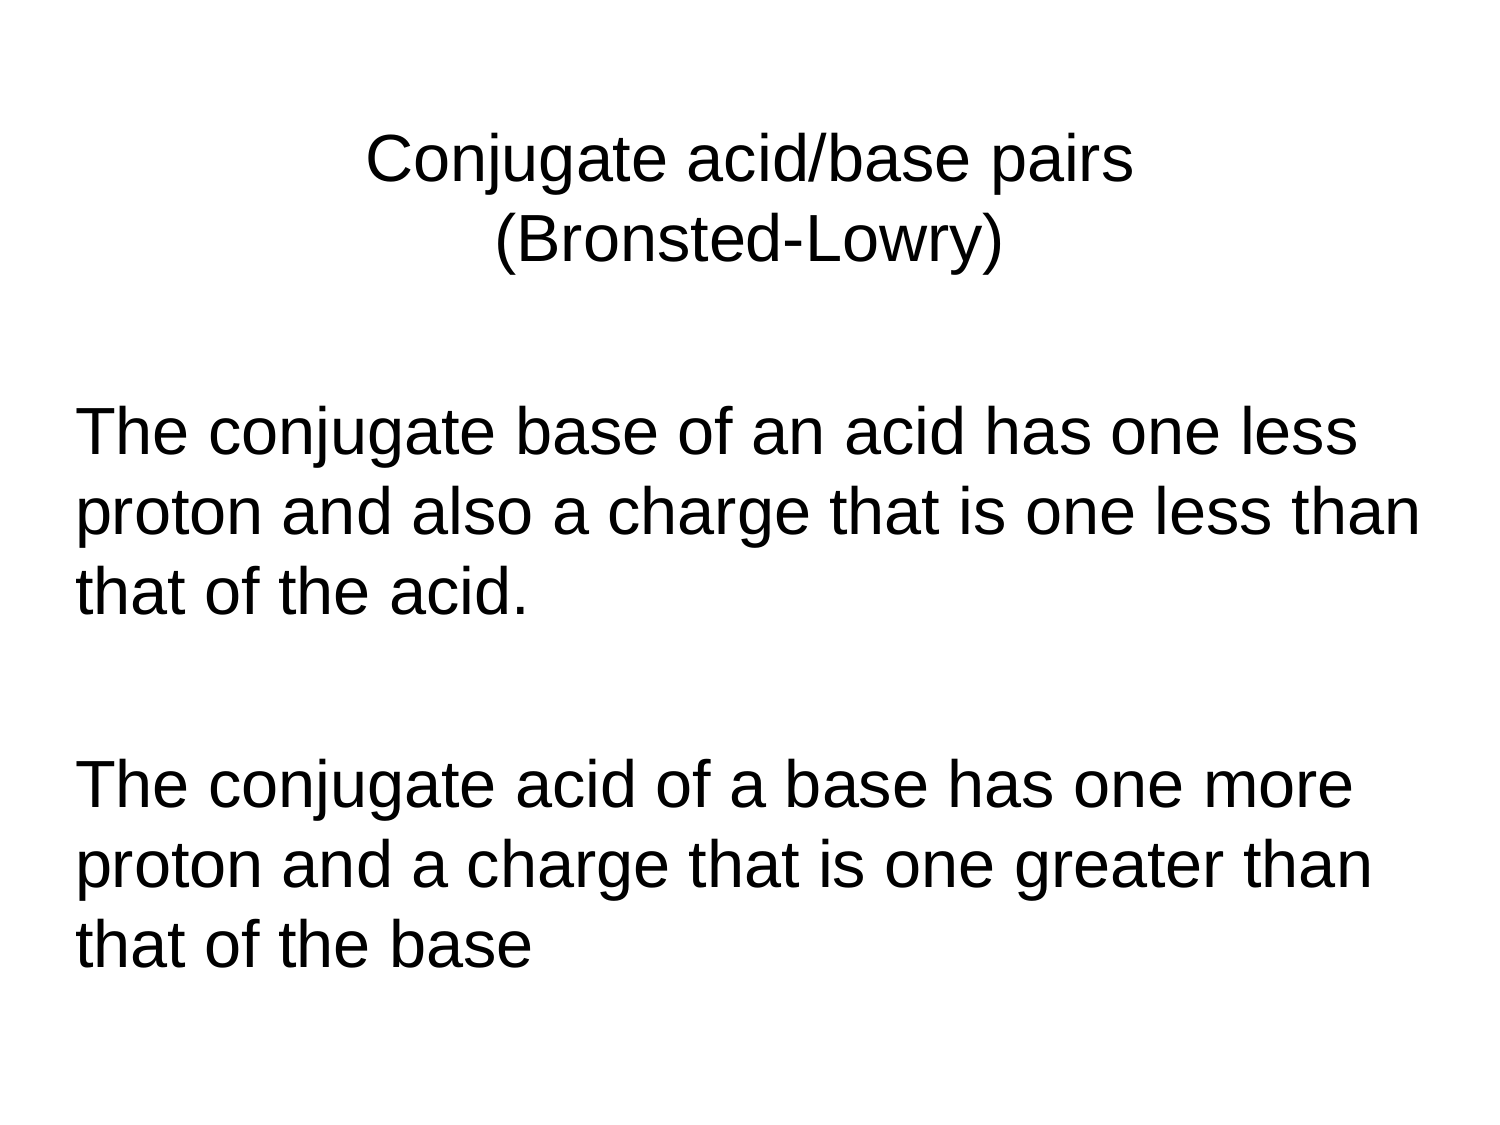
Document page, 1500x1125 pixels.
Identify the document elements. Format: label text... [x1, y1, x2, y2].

subtitle Conjugate acid/base pairs (Bronsted-Lowry) The conjugate base of an acid has one less proton and also a charge that is one less than that of the acid. The conjugate acid of a base has one more proton and a charge that is one greater than that of the base [75, 45, 1426, 1051]
